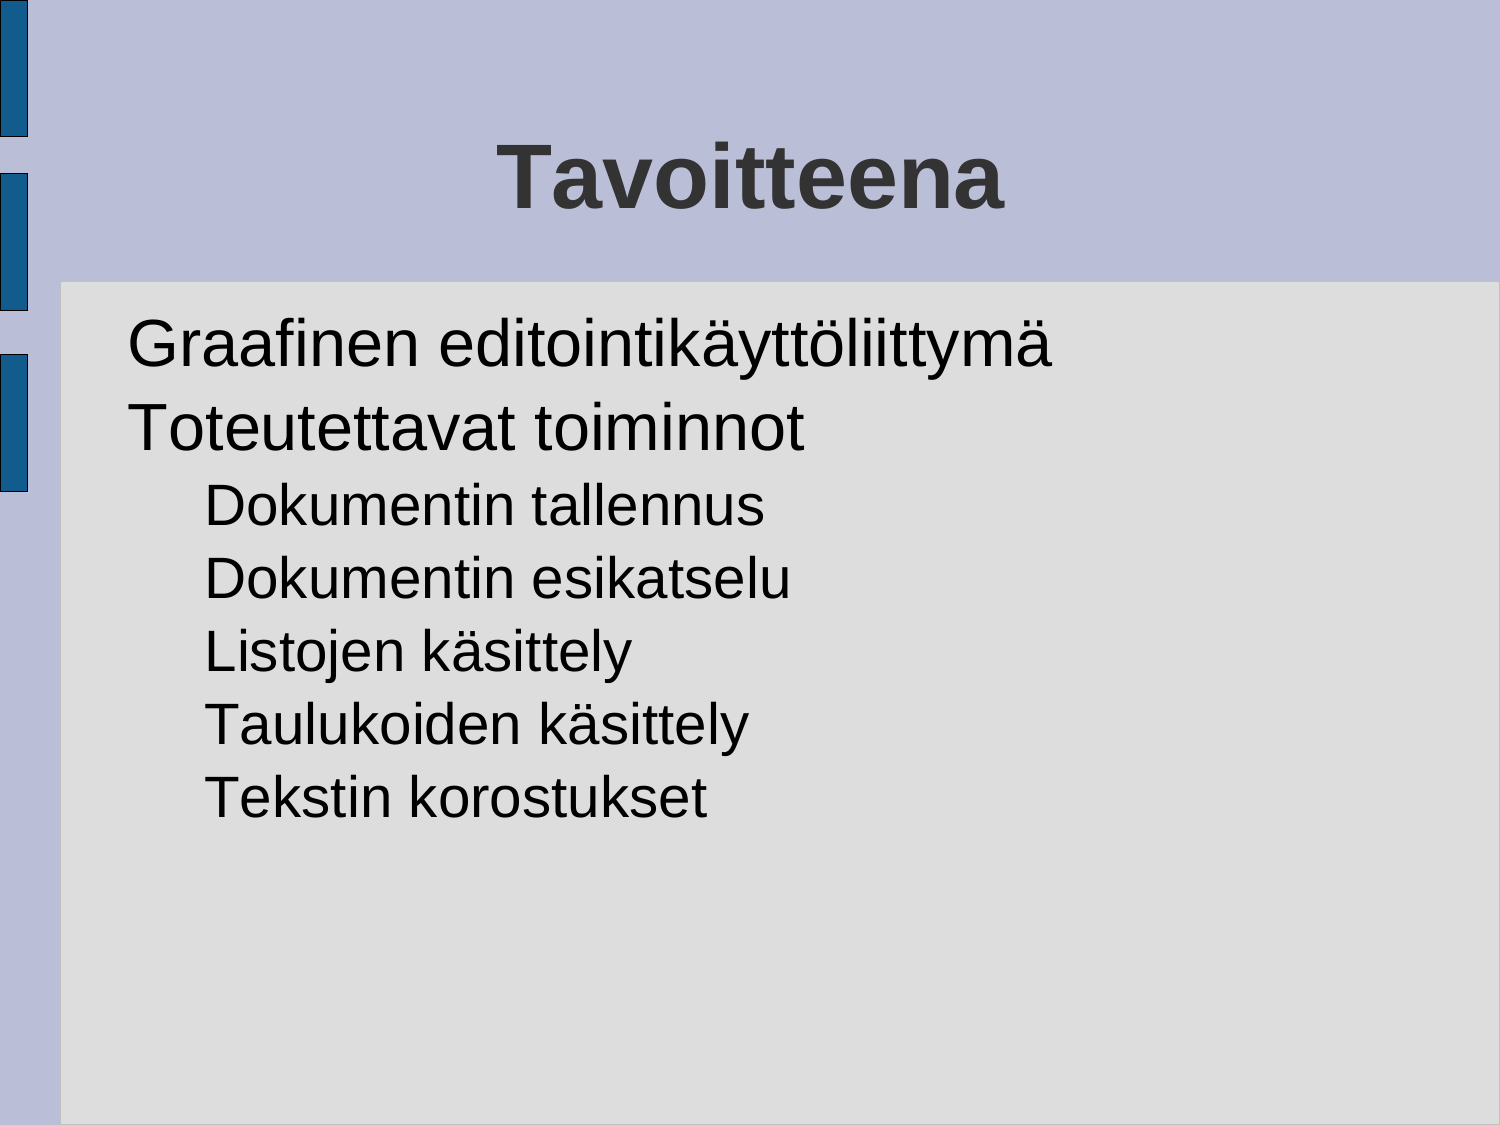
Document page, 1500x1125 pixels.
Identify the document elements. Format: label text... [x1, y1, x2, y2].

list Graafinen editointikäyttöliittymä Toteutettavat toiminnot Dokumentin tallennus Dokumentin esikatselu Listojen käsittely Taulukoiden käsittely Tekstin korostukset [110, 312, 1477, 1022]
title Tavoitteena [110, 82, 1392, 271]
